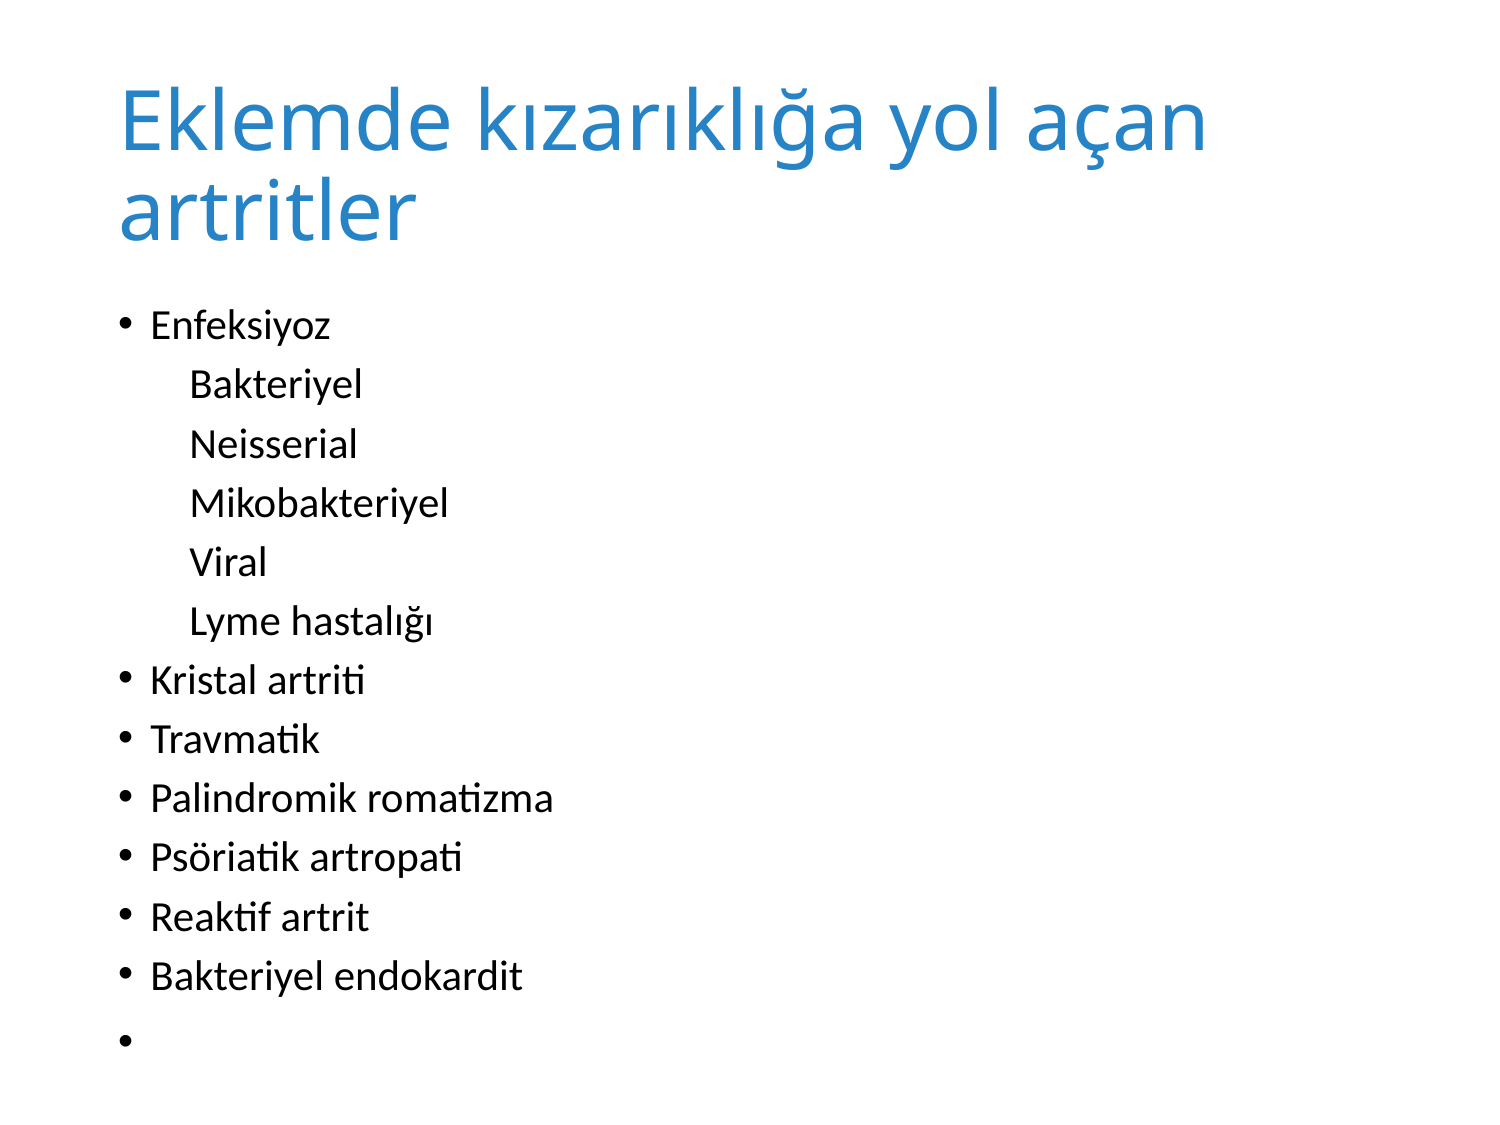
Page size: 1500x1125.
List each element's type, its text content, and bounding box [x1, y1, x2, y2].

list Enfeksiyoz Bakteriyel Neisserial Mikobakteriyel Viral Lyme hastalığı Kristal artriti Travmatik Palindromik romatizma Psöriatik artropati Reaktif artrit Bakteriyel endokardit [103, 299, 1397, 1014]
title Eklemde kızarıklığa yol açan artritler [103, 59, 1397, 278]
